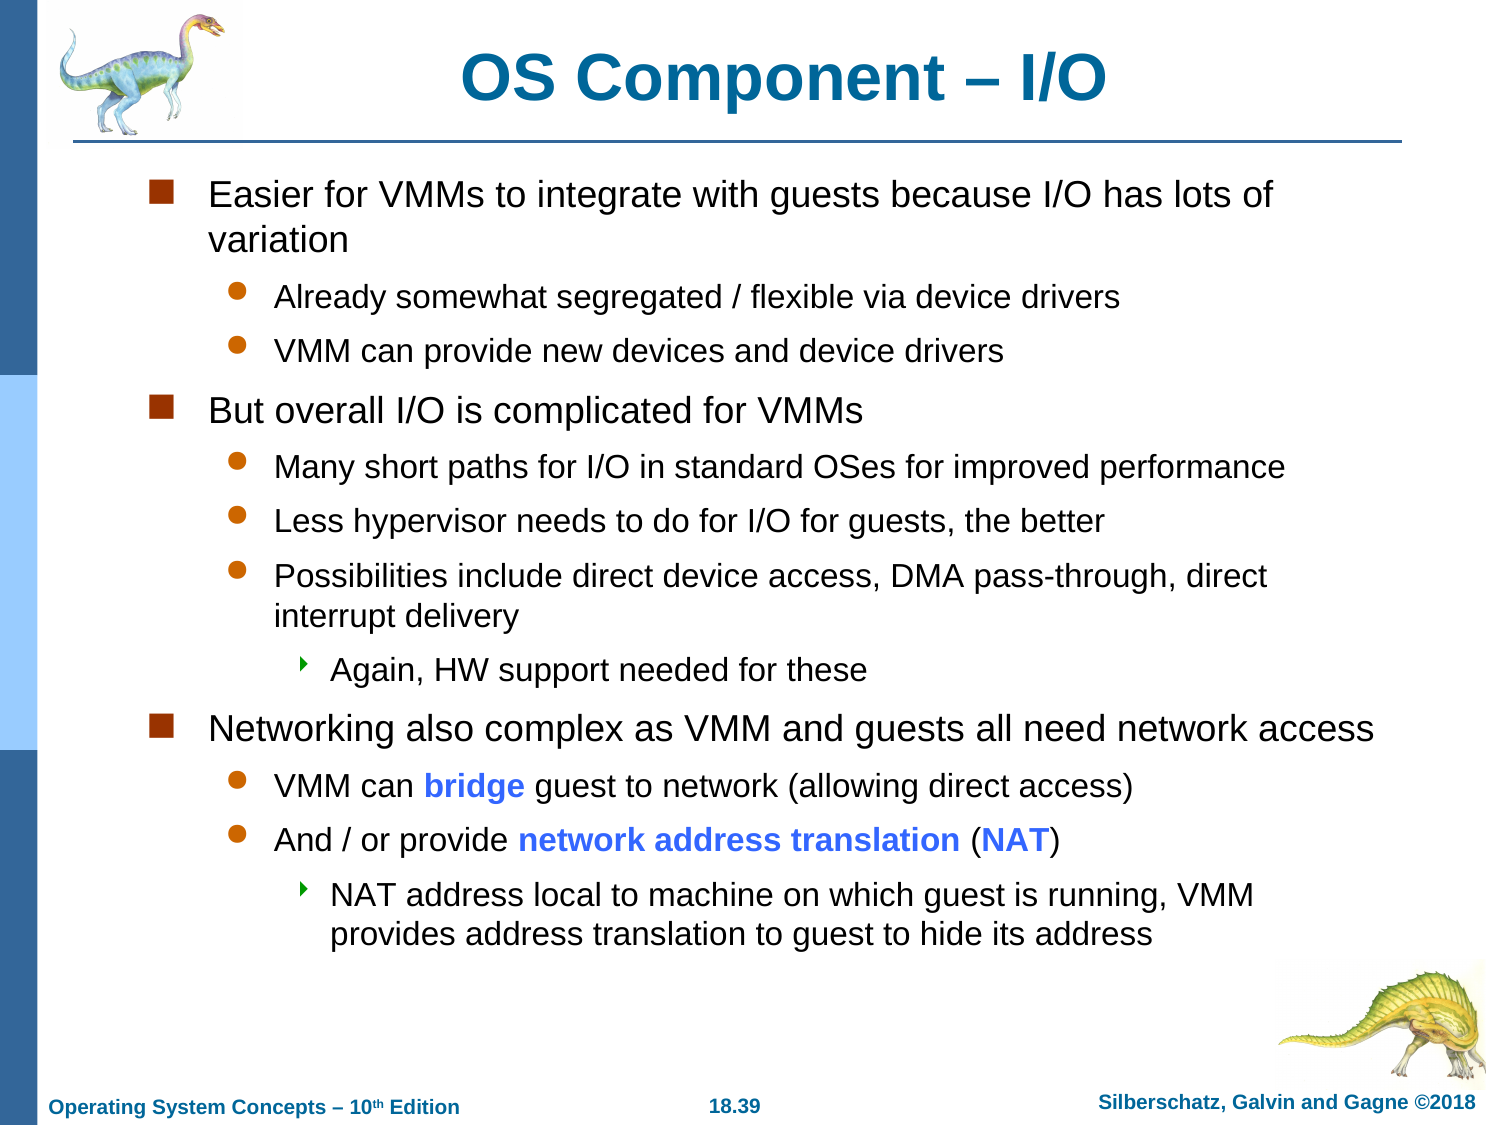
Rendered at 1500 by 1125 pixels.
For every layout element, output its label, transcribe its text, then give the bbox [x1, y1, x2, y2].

list Easier for VMMs to integrate with guests because I/O has lots of variation Already somewhat segregated / flexible via device drivers VMM can provide new devices and device drivers But overall I/O is complicated for VMMs Many short paths for I/O in standard OSes for improved performance Less hypervisor needs to do for I/O for guests, the better Possibilities include direct device access, DMA pass-through, direct interrupt delivery Again, HW support needed for these Networking also complex as VMM and guests all need network access VMM can bridge guest to network (allowing direct access) And / or provide network address translation (NAT) NAT address local to machine on which guest is running, VMM provides address translation to guest to hide its address [137, 162, 1393, 960]
title OS Component – I/O [110, 27, 1461, 122]
picture [46, 0, 243, 149]
picture [1415, 1094, 1423, 1099]
picture [1275, 959, 1486, 1090]
